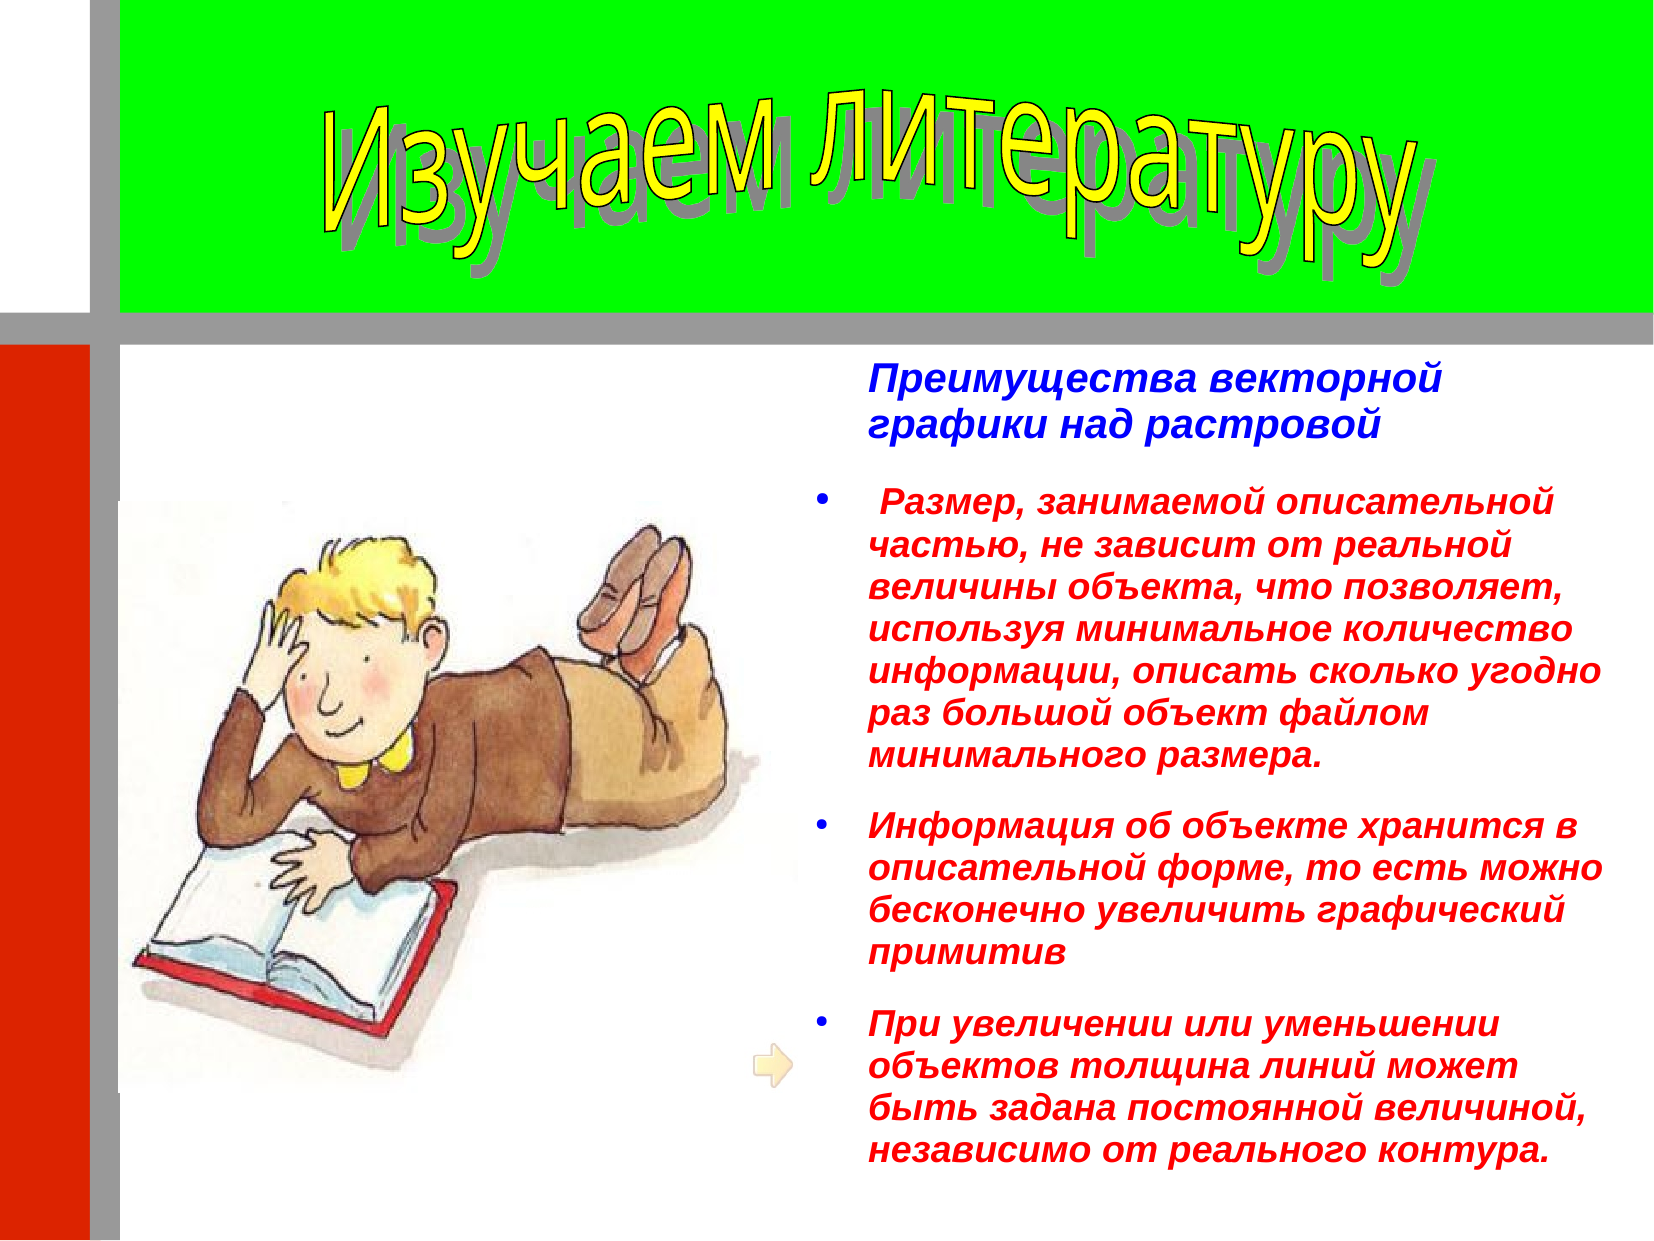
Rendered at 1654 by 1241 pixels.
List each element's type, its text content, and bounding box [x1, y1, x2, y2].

text_box Изучаем литературу [708, 98, 772, 195]
text_box Изучаем литературу [580, 112, 629, 207]
text_box Изучаем литературу [643, 106, 694, 200]
text_box Изучаем литературу [1001, 102, 1052, 196]
text_box Изучаем литературу [402, 130, 448, 225]
text_box Изучаем литературу [882, 89, 935, 185]
text_box Изучаем литературу [1066, 107, 1119, 239]
text_box Изучаем литературу [324, 106, 388, 232]
text_box Изучаем литературу [1361, 136, 1418, 268]
text_box Изучаем литературу [1129, 114, 1178, 209]
text_box Изучаем литературу [946, 96, 995, 189]
text_box Изучаем литературу [1304, 130, 1357, 262]
text_box Изучаем литературу [1238, 124, 1295, 256]
text_box Изучаем литературу [452, 124, 509, 259]
text_box Изучаем литературу [1188, 119, 1237, 213]
text_box Изучаем литературу [516, 118, 567, 210]
picture [118, 331, 811, 1150]
text_box Изучаем литературу [810, 89, 865, 186]
list Преимущества векторной графики над растровой Размер, занимаемой описательной частью, не зависит от реальной величины объекта, что позволяет, используя минимальное количество информации, описать сколько угодно раз большой объект файлом минимального размера. Информация об объекте хранится в описательной форме, то есть можно бесконечно увеличить графический примитив При увеличении или уменьшении объектов толщина линий может быть задана постоянной величиной, независимо от реального контура. [797, 354, 1625, 1241]
